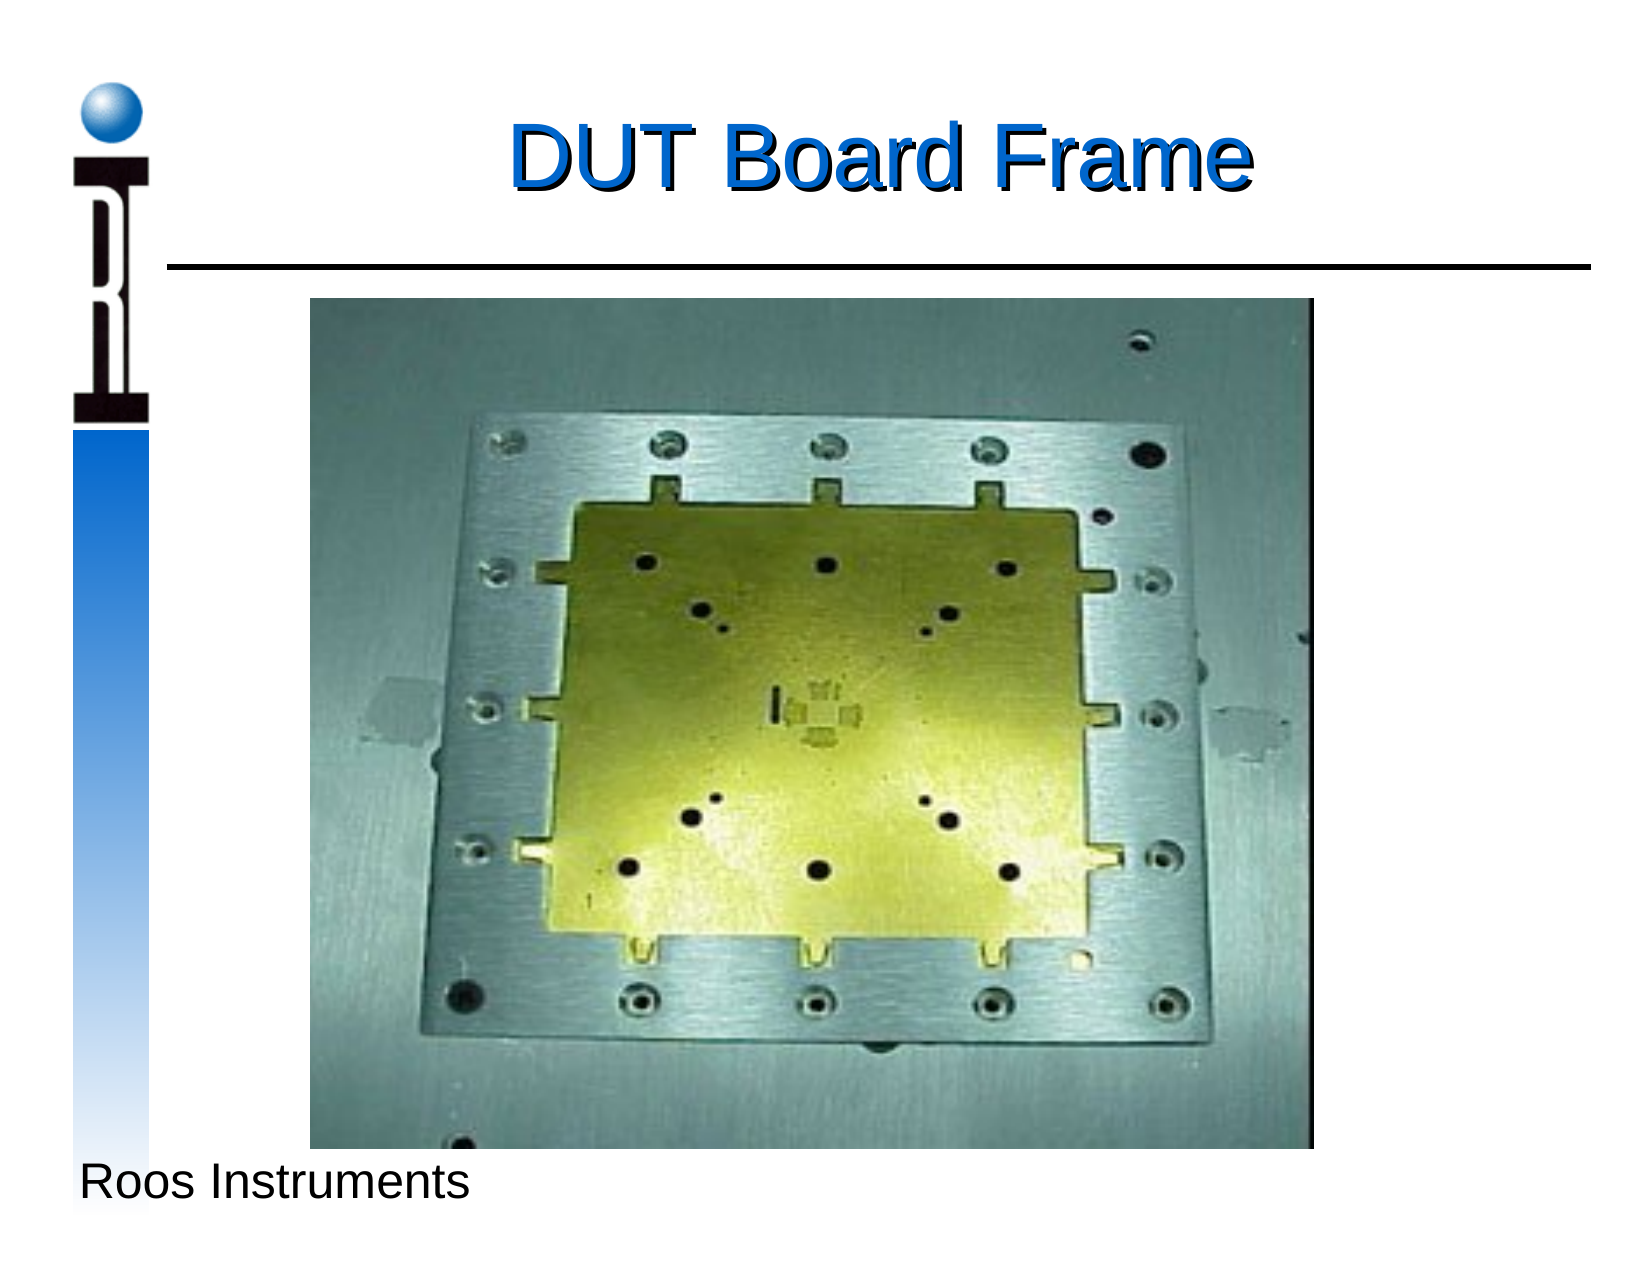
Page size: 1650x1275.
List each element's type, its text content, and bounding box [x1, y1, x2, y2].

picture [69, 78, 154, 430]
title DUT Board Frame [171, 59, 1591, 253]
picture [310, 298, 1314, 1149]
